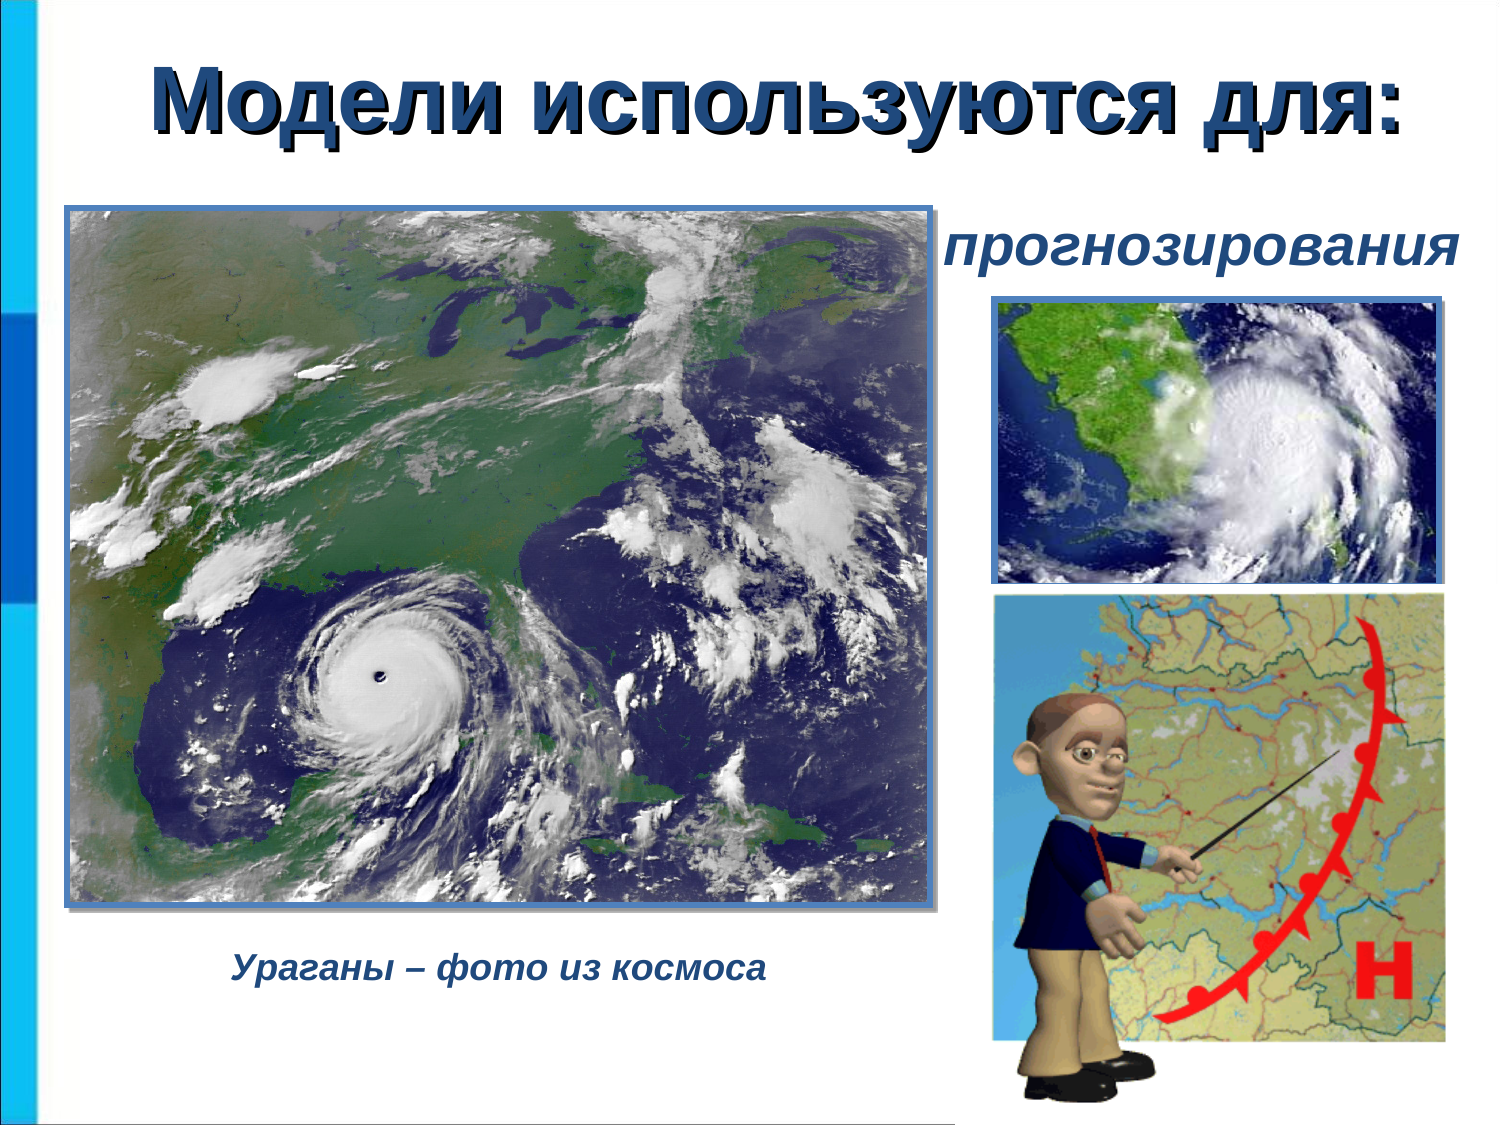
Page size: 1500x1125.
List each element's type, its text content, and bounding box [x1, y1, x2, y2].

text_box прогнозирования [928, 199, 1476, 285]
title Модели используются для: [112, 0, 1442, 188]
text_box Ураганы – фото из космоса [210, 935, 797, 996]
picture [0, 0, 1500, 1125]
